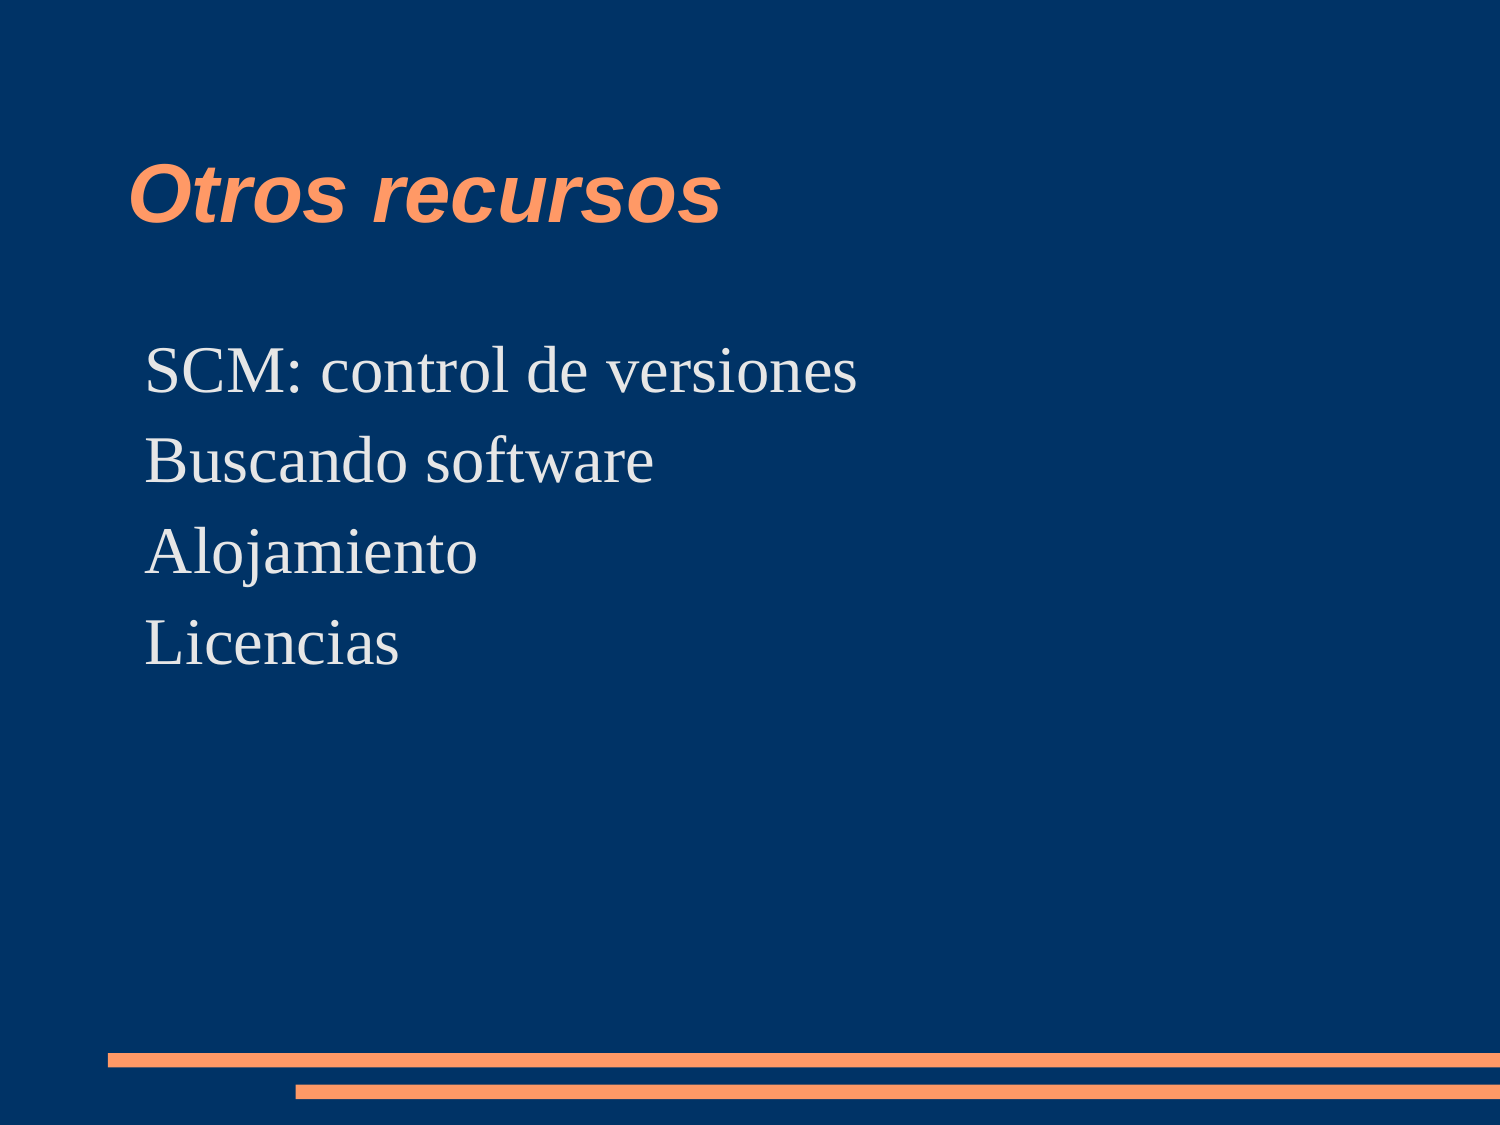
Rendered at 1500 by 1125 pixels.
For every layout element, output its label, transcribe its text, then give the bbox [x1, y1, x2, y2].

title Otros recursos [112, 99, 1388, 288]
list SCM: control de versiones Buscando software Alojamiento Licencias [112, 324, 1388, 1001]
